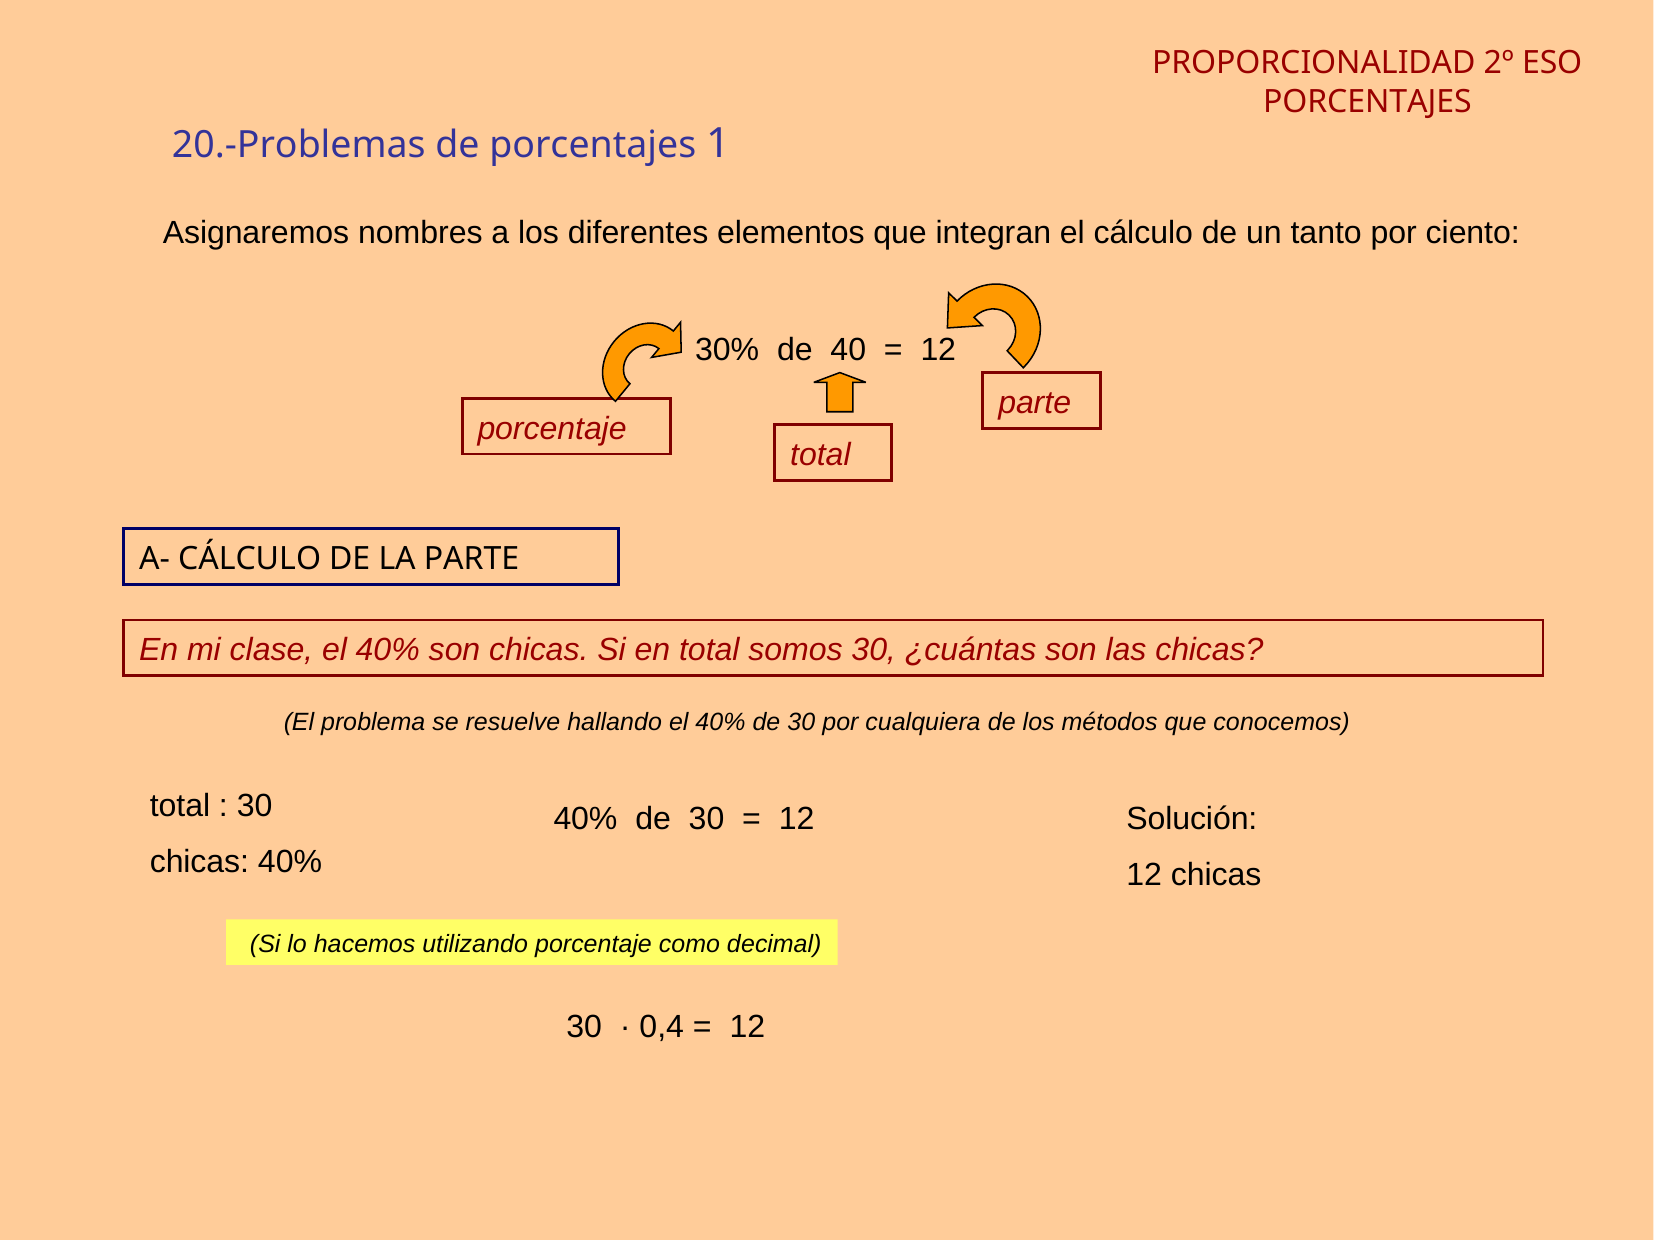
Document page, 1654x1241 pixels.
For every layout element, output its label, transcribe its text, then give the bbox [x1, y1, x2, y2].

text_box total [774, 424, 892, 481]
text_box 40% de 30 = 12 [527, 789, 1062, 844]
text_box total : 30 chicas: 40% [123, 776, 346, 944]
text_box [602, 322, 682, 402]
text_box En mi clase, el 40% son chicas. Si en total somos 30, ¿cuántas son las chicas? [123, 620, 1543, 676]
text_box (Si lo hacemos utilizando porcentaje como decimal) [226, 919, 838, 965]
text_box A- CÁLCULO DE LA PARTE [123, 528, 619, 585]
text_box parte [982, 372, 1101, 429]
text_box PROPORCIONALIDAD 2º ESO PORCENTAJES [1137, 34, 1598, 127]
text_box 20.-Problemas de porcentajes 1 [157, 107, 746, 174]
text_box Solución: 12 chicas [1100, 789, 1296, 900]
text_box 30 · 0,4 = 12 [540, 997, 1075, 1052]
text_box Asignaremos nombres a los diferentes elementos que integran el cálculo de un tanto por ciento: [136, 203, 1543, 258]
text_box (El problema se resuelve hallando el 40% de 30 por cualquiera de los métodos que conocemos) [110, 698, 1517, 744]
text_box [947, 284, 1041, 368]
text_box [813, 372, 866, 412]
text_box porcentaje [462, 398, 671, 455]
text_box 30% de 40 = 12 [149, 320, 1491, 375]
